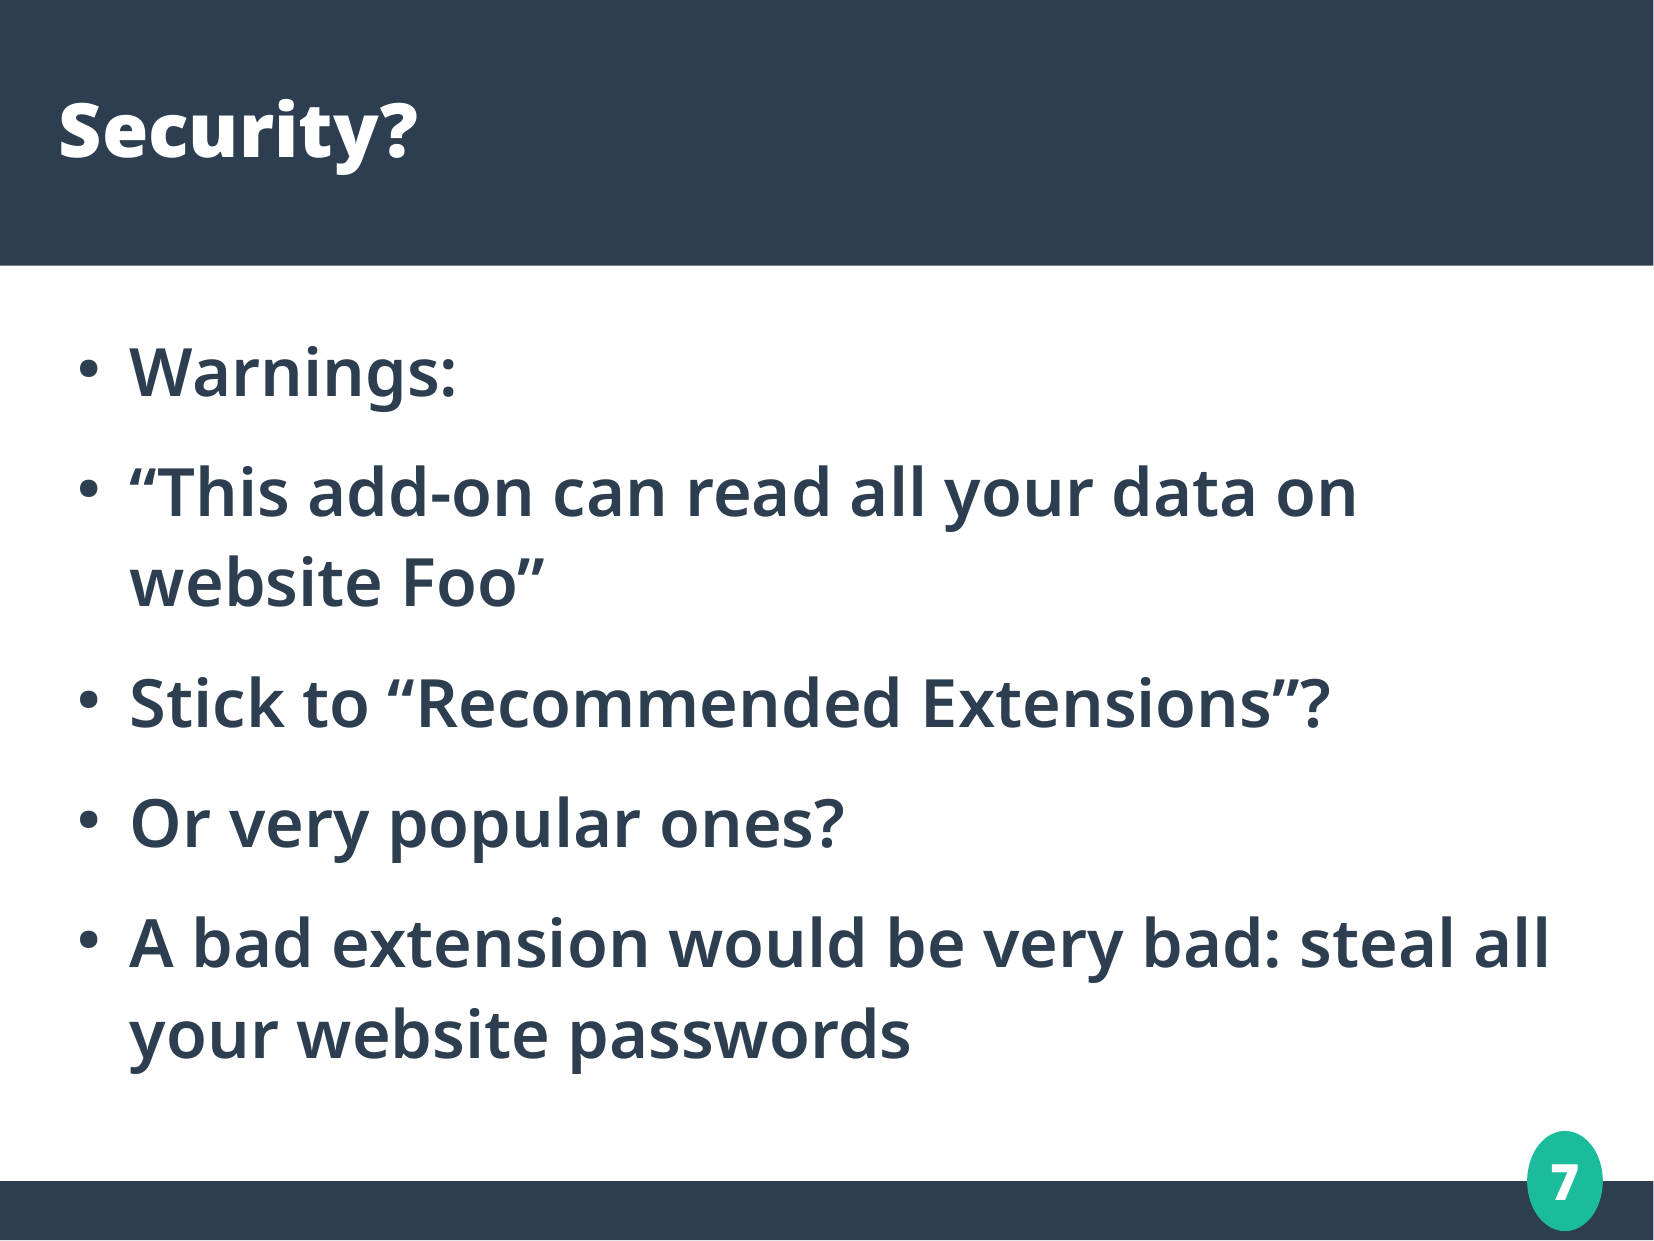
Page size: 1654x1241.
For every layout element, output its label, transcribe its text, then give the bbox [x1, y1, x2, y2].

title Security? [59, 49, 1595, 207]
list Warnings: “This add-on can read all your data on website Foo” Stick to “Recommended Extensions”? Or very popular ones? A bad extension would be very bad: steal all your website passwords [59, 324, 1595, 1152]
